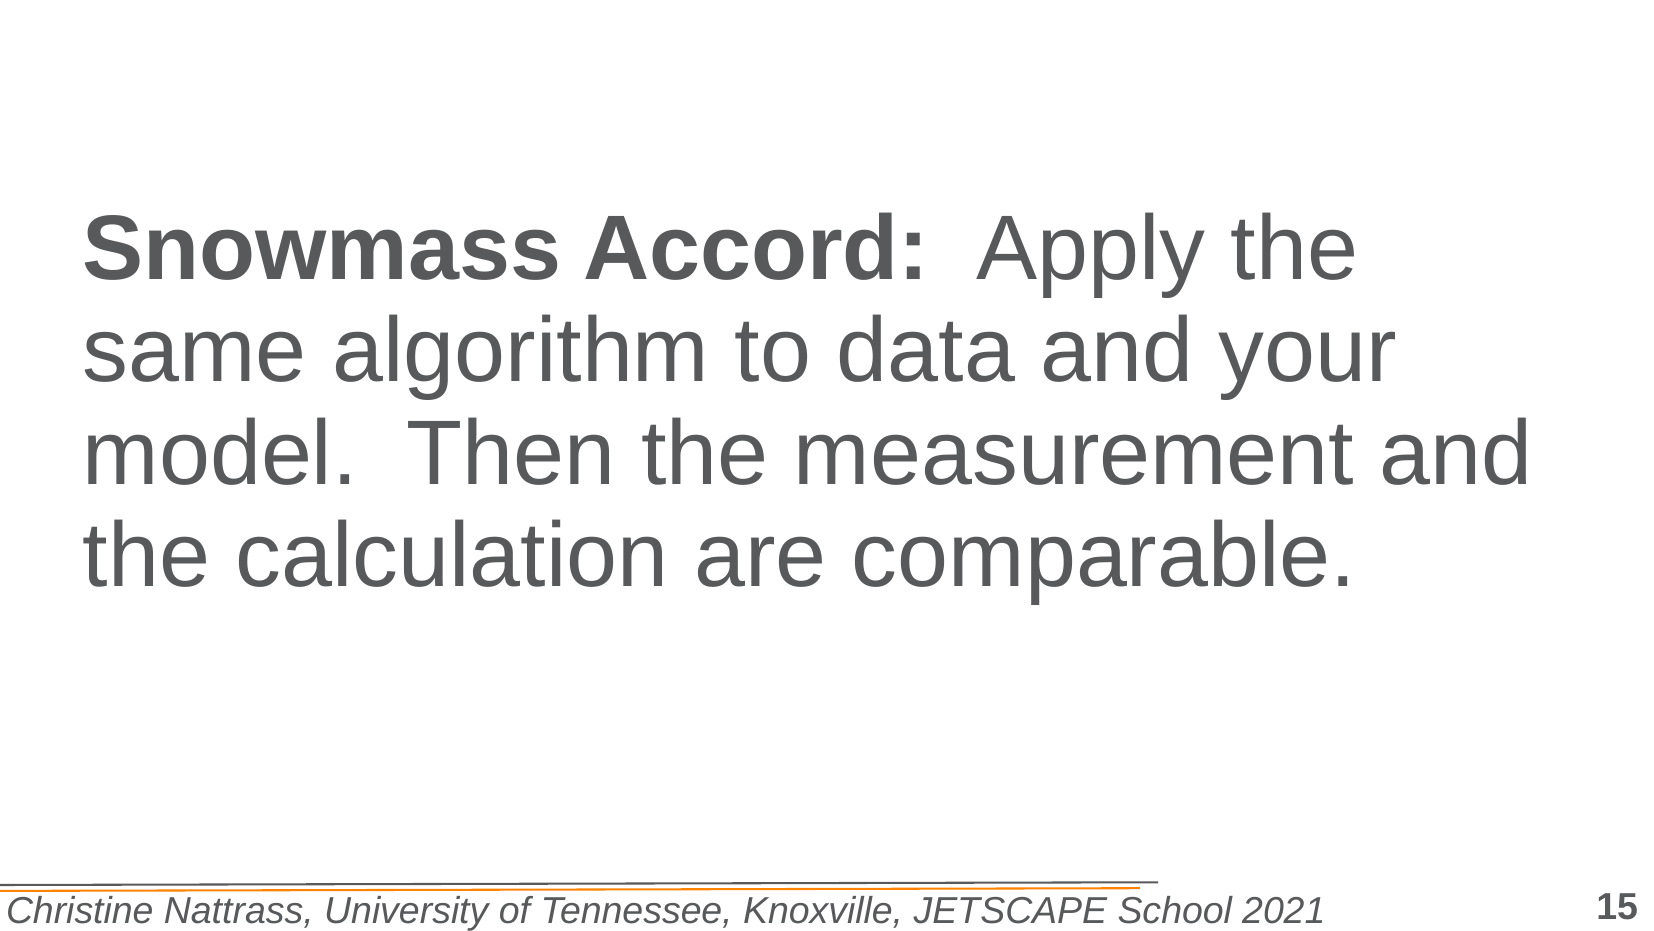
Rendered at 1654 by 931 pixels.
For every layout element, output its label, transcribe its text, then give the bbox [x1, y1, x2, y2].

title Snowmass Accord: Apply the same algorithm to data and your model. Then the measurement and the calculation are comparable. [82, 196, 1571, 607]
